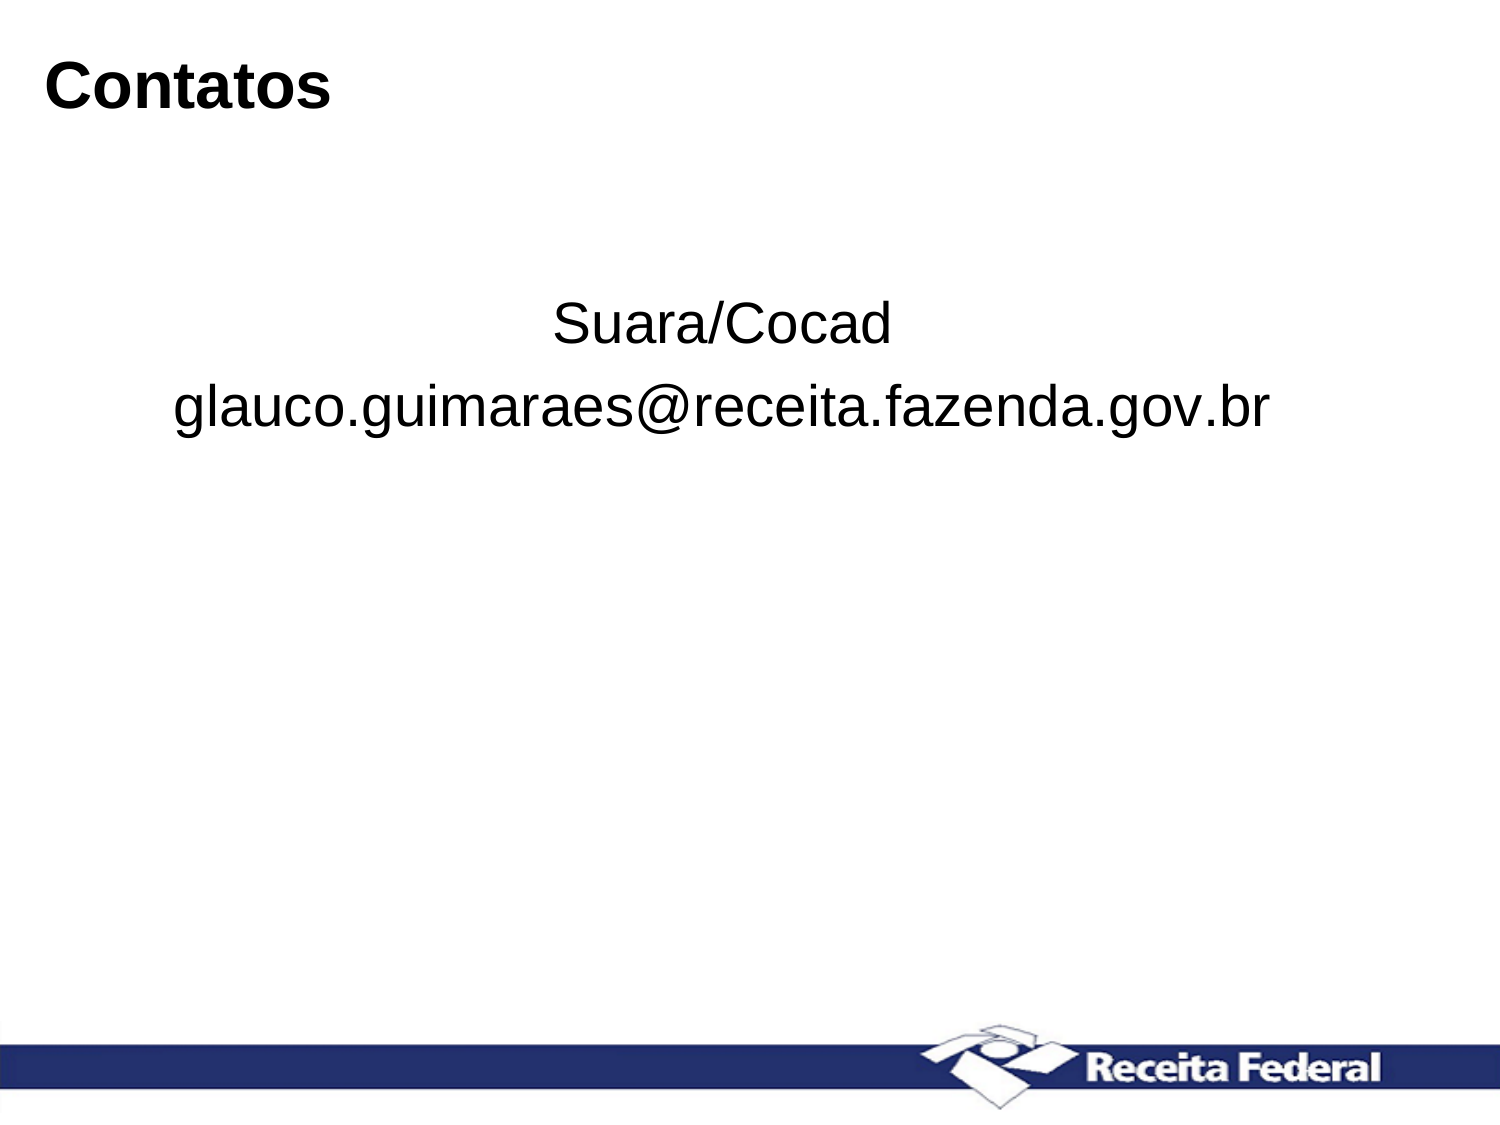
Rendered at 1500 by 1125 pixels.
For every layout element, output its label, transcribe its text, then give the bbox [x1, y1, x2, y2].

text_box Contatos Suara/Cocad glauco.guimaraes@receita.fazenda.gov.br [29, 34, 1418, 532]
chart [0, 1021, 1500, 1113]
